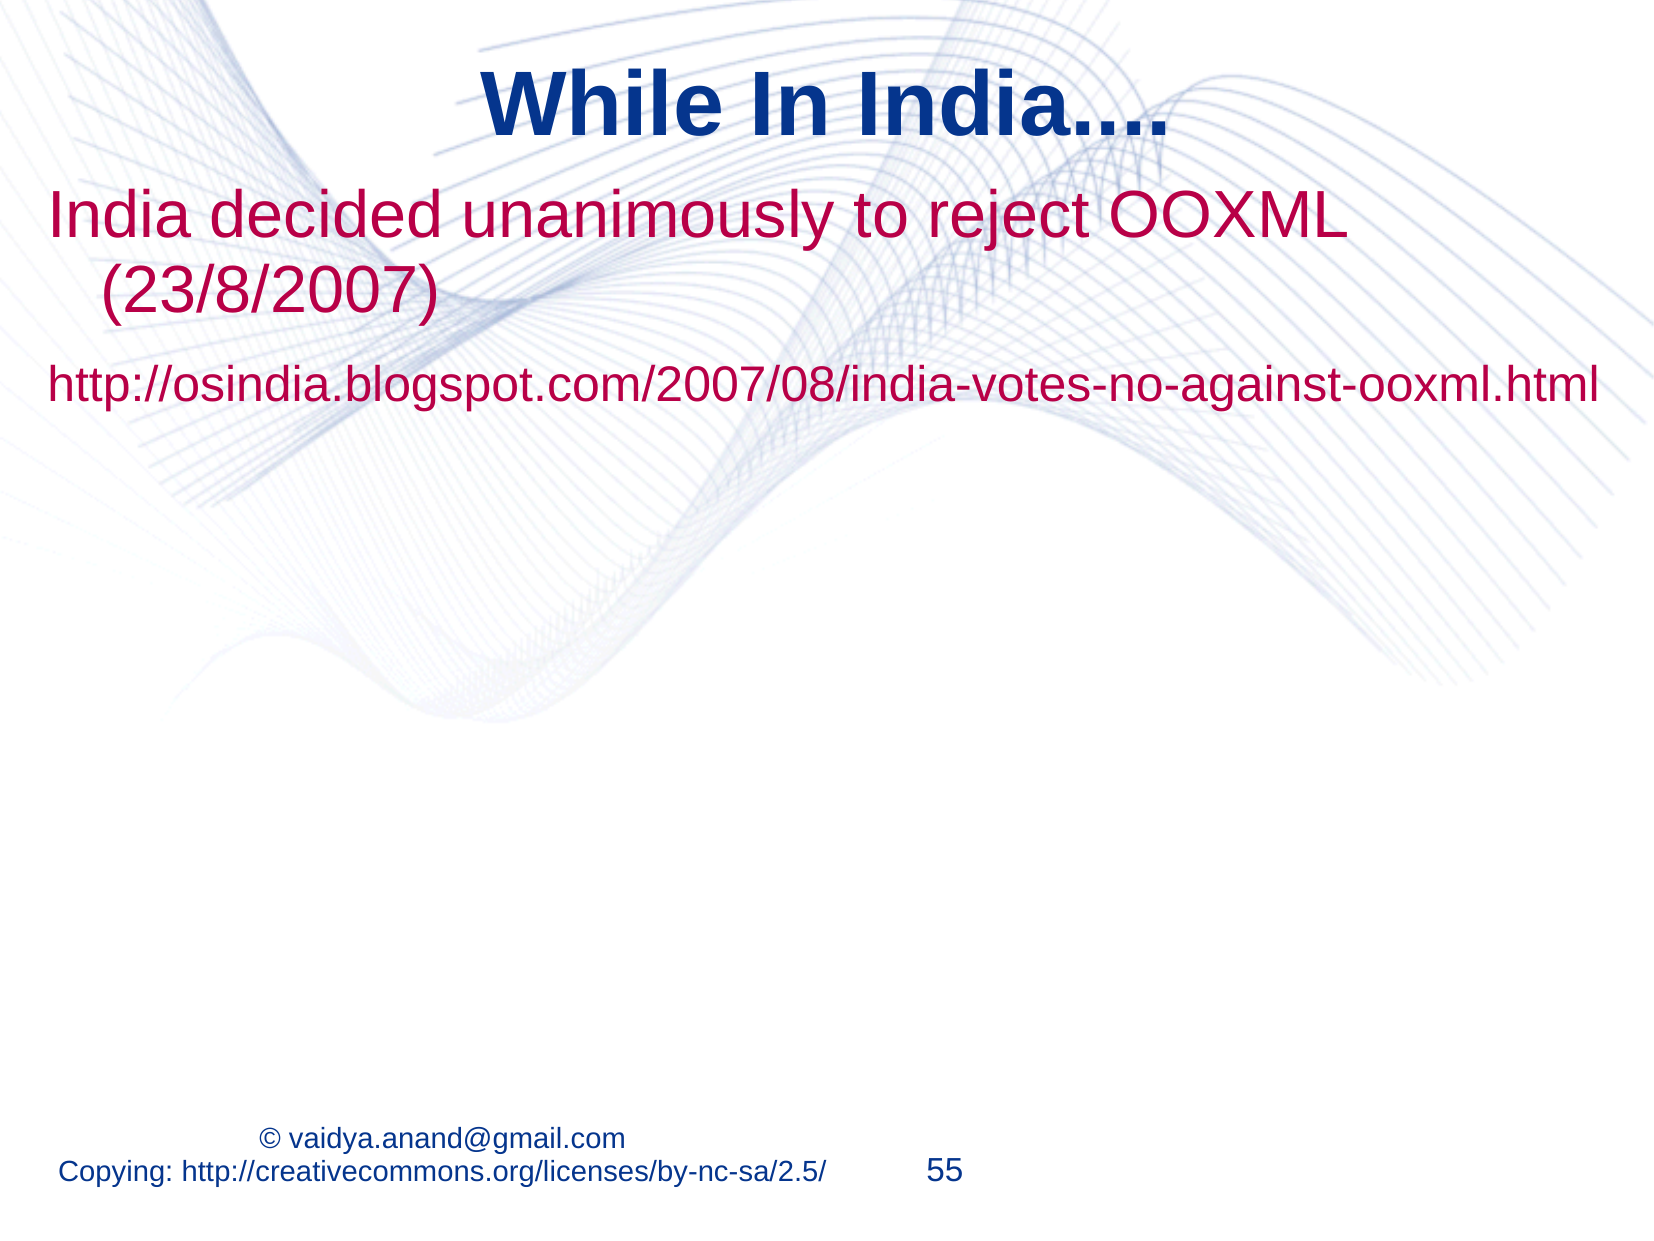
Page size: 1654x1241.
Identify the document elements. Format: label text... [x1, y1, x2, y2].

title While In India.... [29, 36, 1625, 170]
picture [0, 0, 1654, 1241]
list India decided unanimously to reject OOXML (23/8/2007) http://osindia.blogspot.com/2007/08/india-votes-no-against-ooxml.html [29, 177, 1625, 1108]
